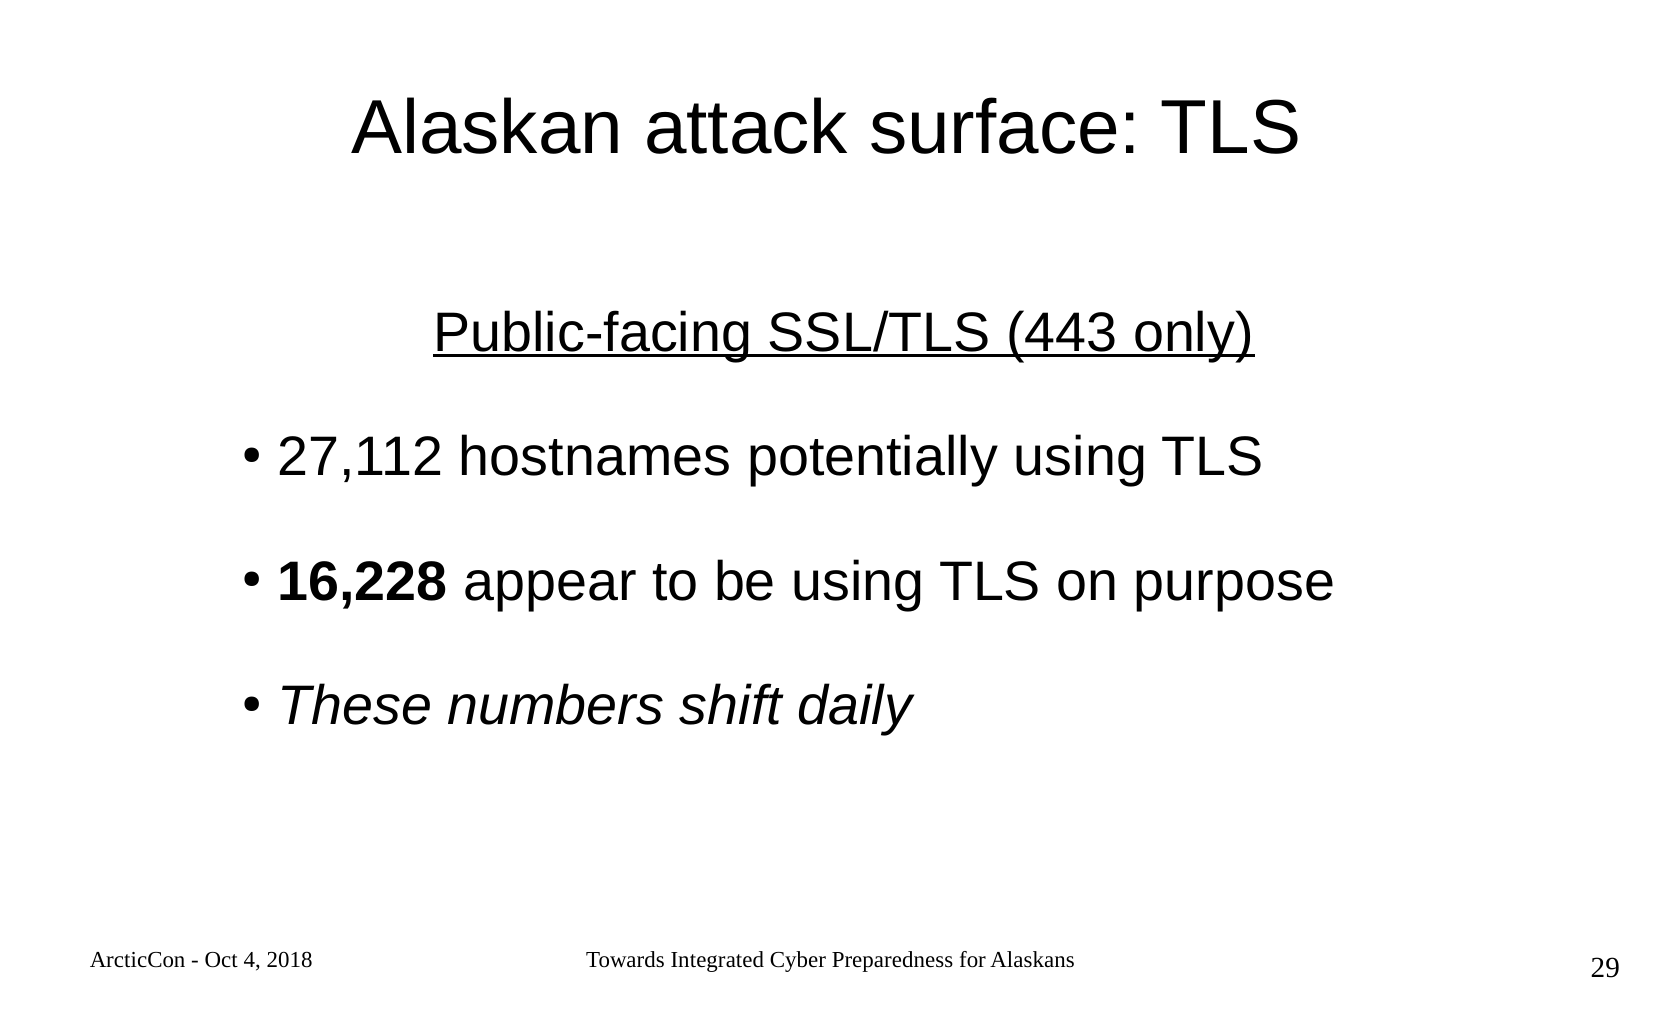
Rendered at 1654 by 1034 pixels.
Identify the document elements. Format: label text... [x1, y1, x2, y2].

subtitle Public-facing SSL/TLS (443 only) 27,112 hostnames potentially using TLS 16,228 appear to be using TLS on purpose These numbers shift daily [82, 189, 1571, 980]
title Alaskan attack surface: TLS [82, 41, 1571, 189]
text_box <number> [1560, 951, 1621, 1023]
